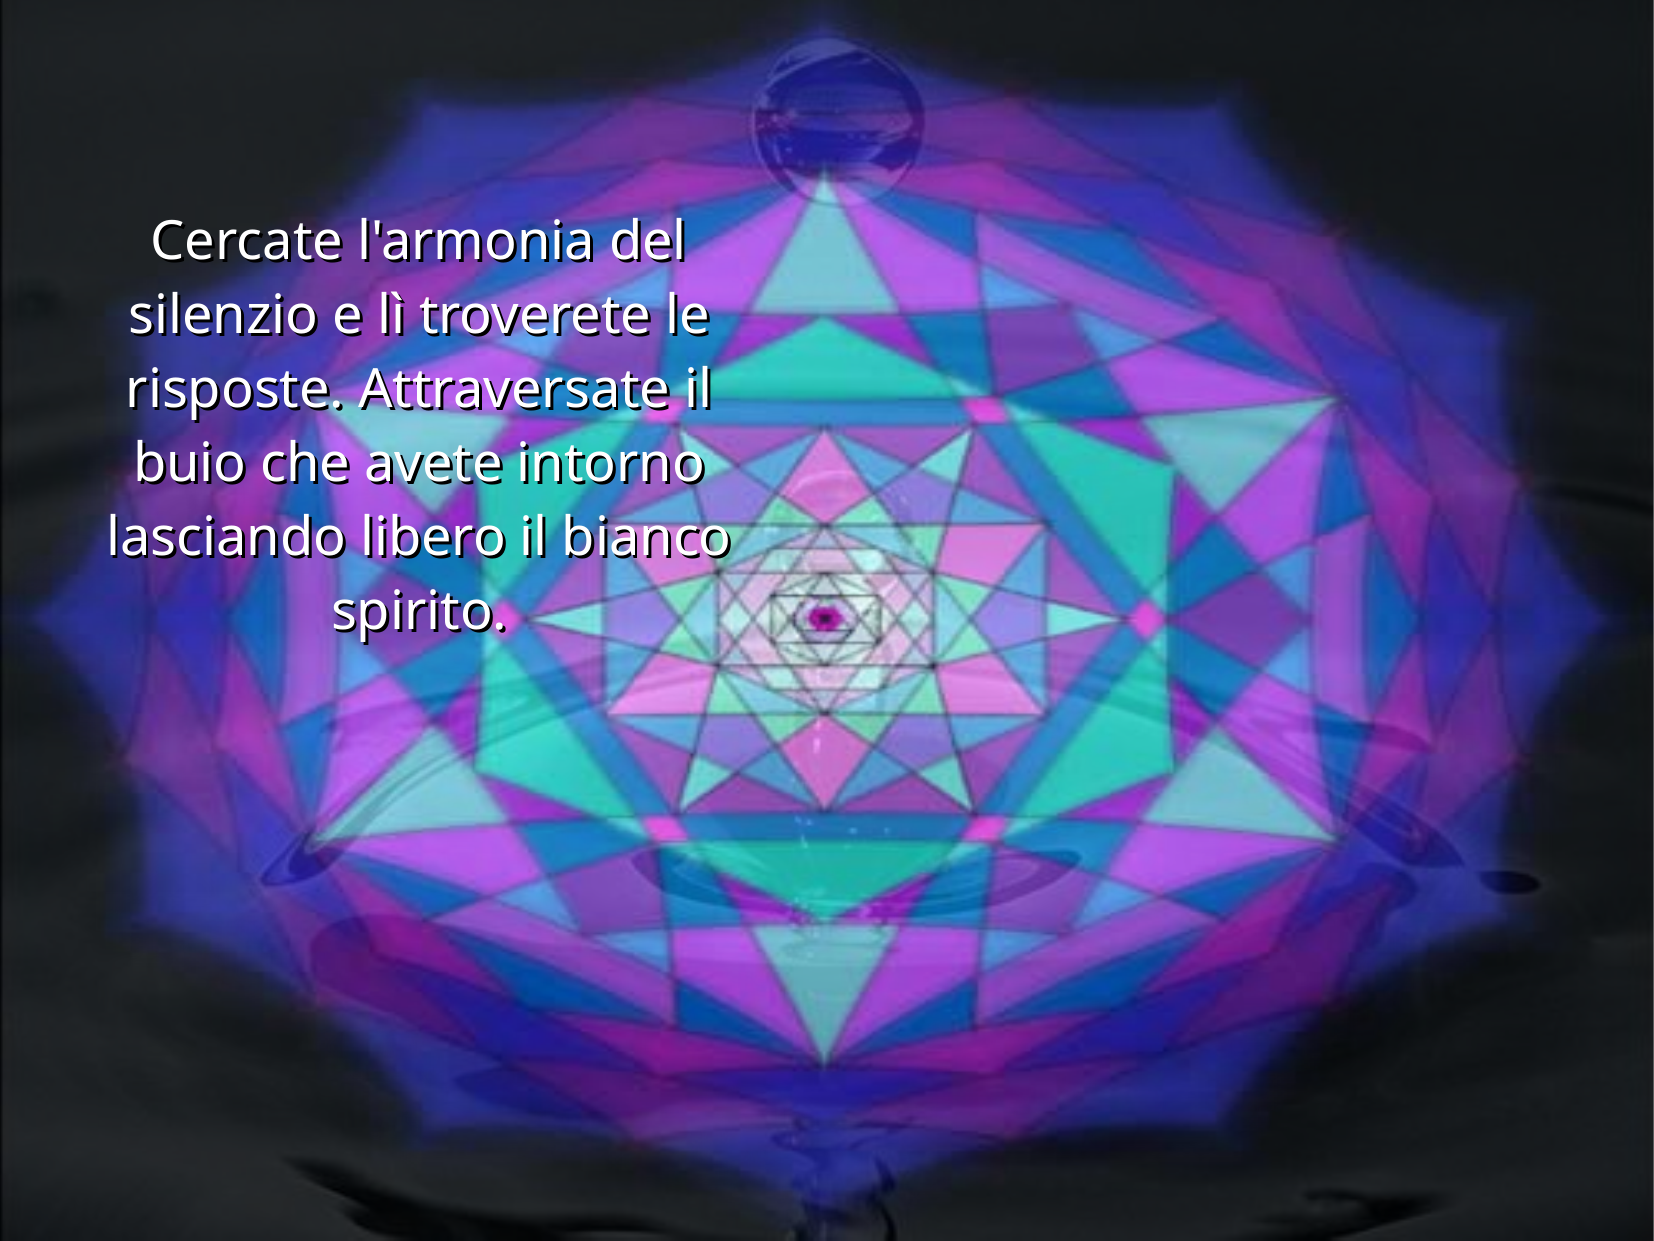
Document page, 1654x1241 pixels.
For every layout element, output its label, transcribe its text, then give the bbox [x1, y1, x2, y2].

picture [0, 0, 1654, 1241]
title Cercate l'armonia del silenzio e lì troverete le risposte. Attraversate il buio che avete intorno lasciando libero il bianco spirito. [88, 177, 750, 670]
